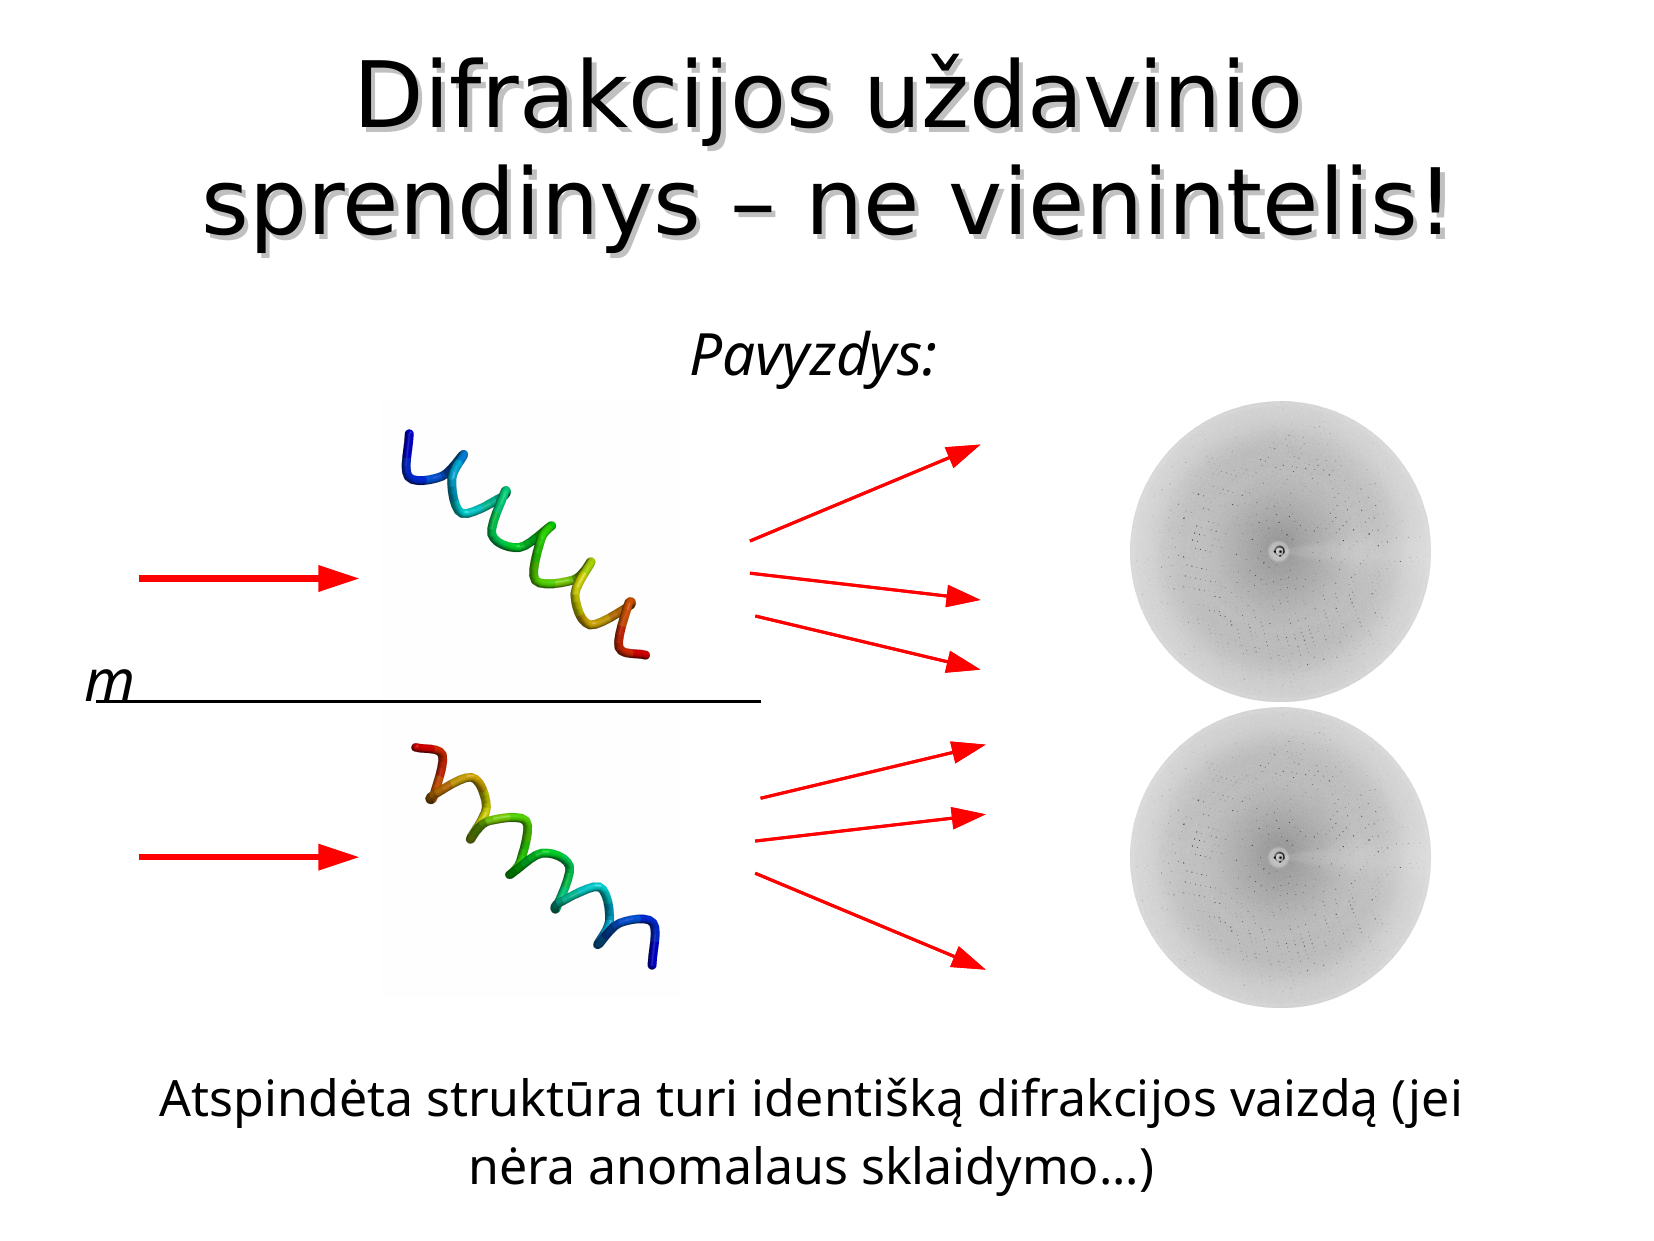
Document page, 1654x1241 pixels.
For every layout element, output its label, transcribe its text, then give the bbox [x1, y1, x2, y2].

picture [1130, 401, 1431, 702]
picture [1130, 707, 1431, 1008]
picture [380, 401, 681, 700]
text_box Pavyzdys: [674, 305, 997, 399]
text_box m [69, 632, 167, 726]
picture [380, 703, 681, 997]
title Difrakcijos uždavinio sprendinys – ne vienintelis! [123, 42, 1536, 257]
text_box Atspindėta struktūra turi identišką difrakcijos vaizdą (jei nėra anomalaus sklaidymo...) [144, 1055, 1479, 1205]
